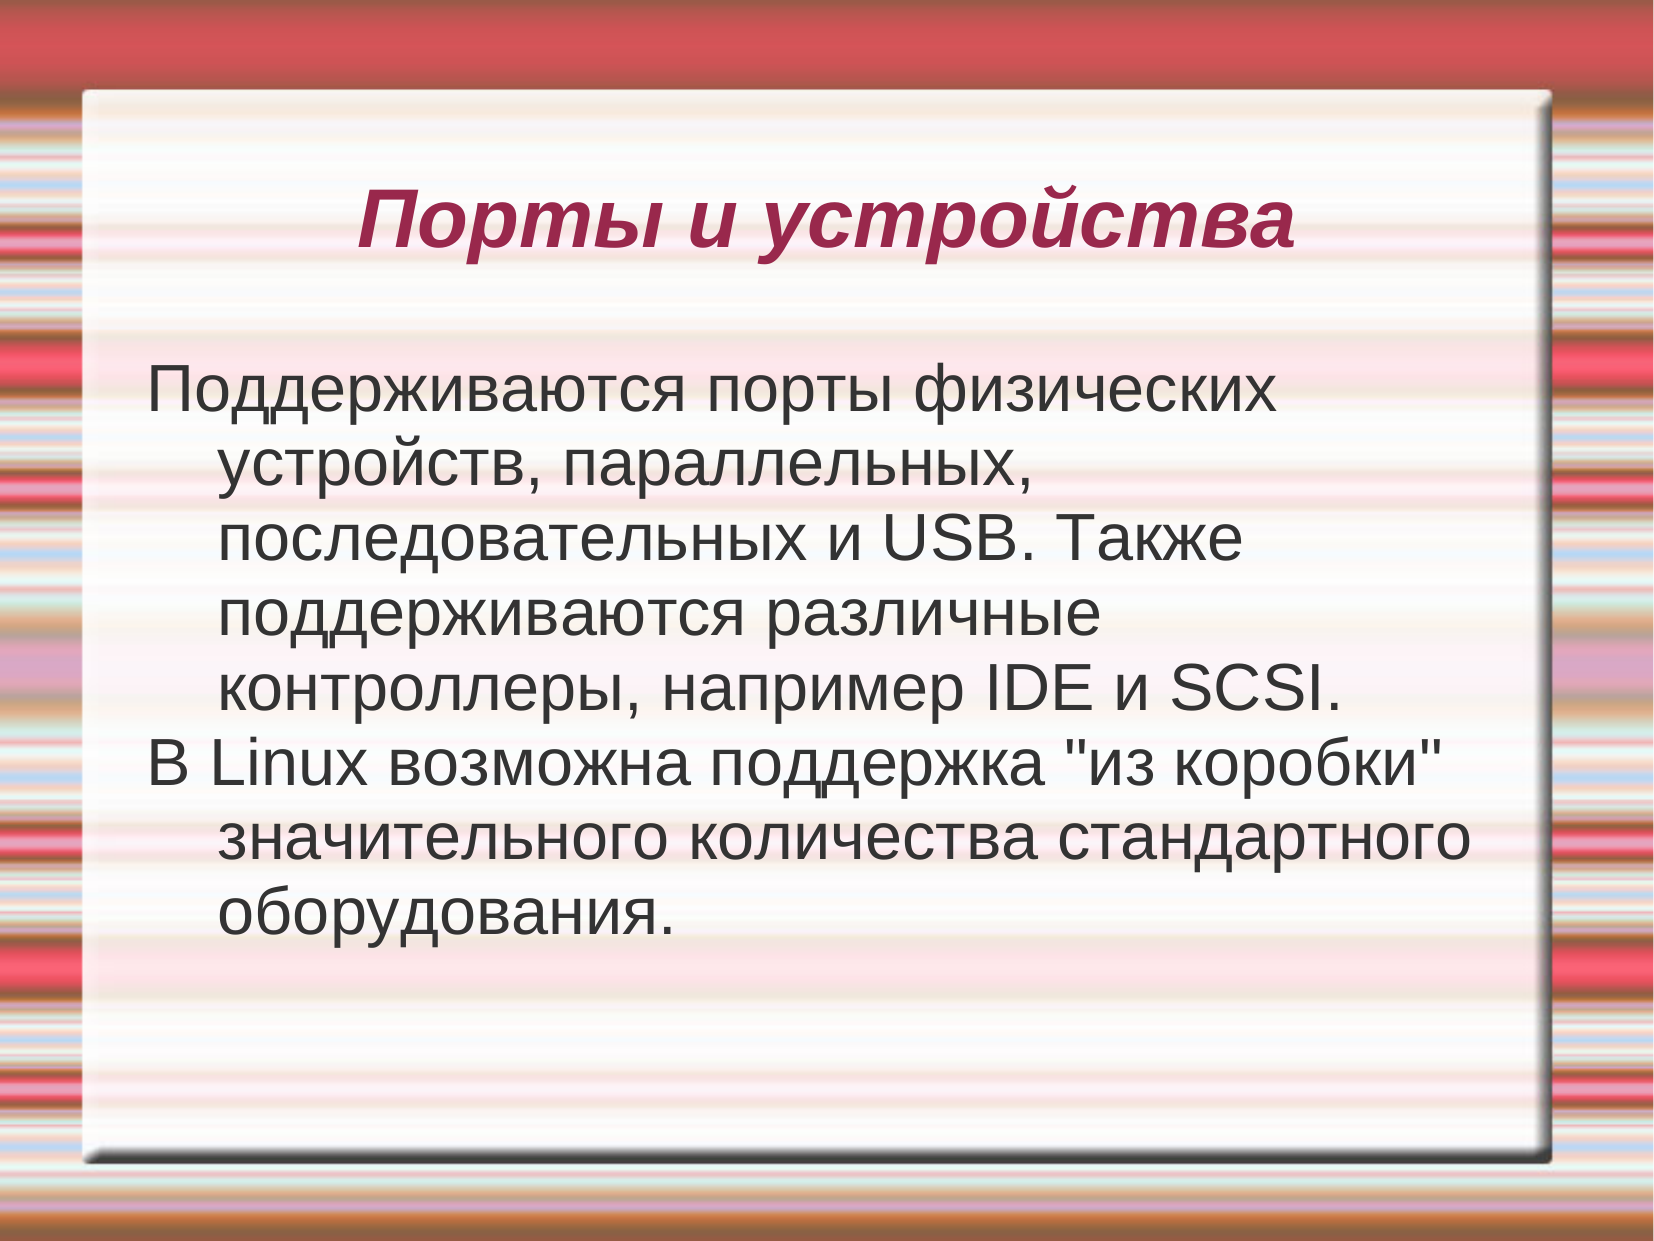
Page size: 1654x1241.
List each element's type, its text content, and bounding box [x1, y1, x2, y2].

picture [0, 0, 1654, 1241]
list Поддерживаются порты физических устройств, параллельных, последовательных и USB. Также поддерживаются различные контроллеры, например IDE и SCSI. В Linux возможна поддержка "из коробки" значительного количества стандартного оборудования. [134, 350, 1516, 1133]
title Порты и устройства [121, 114, 1534, 322]
